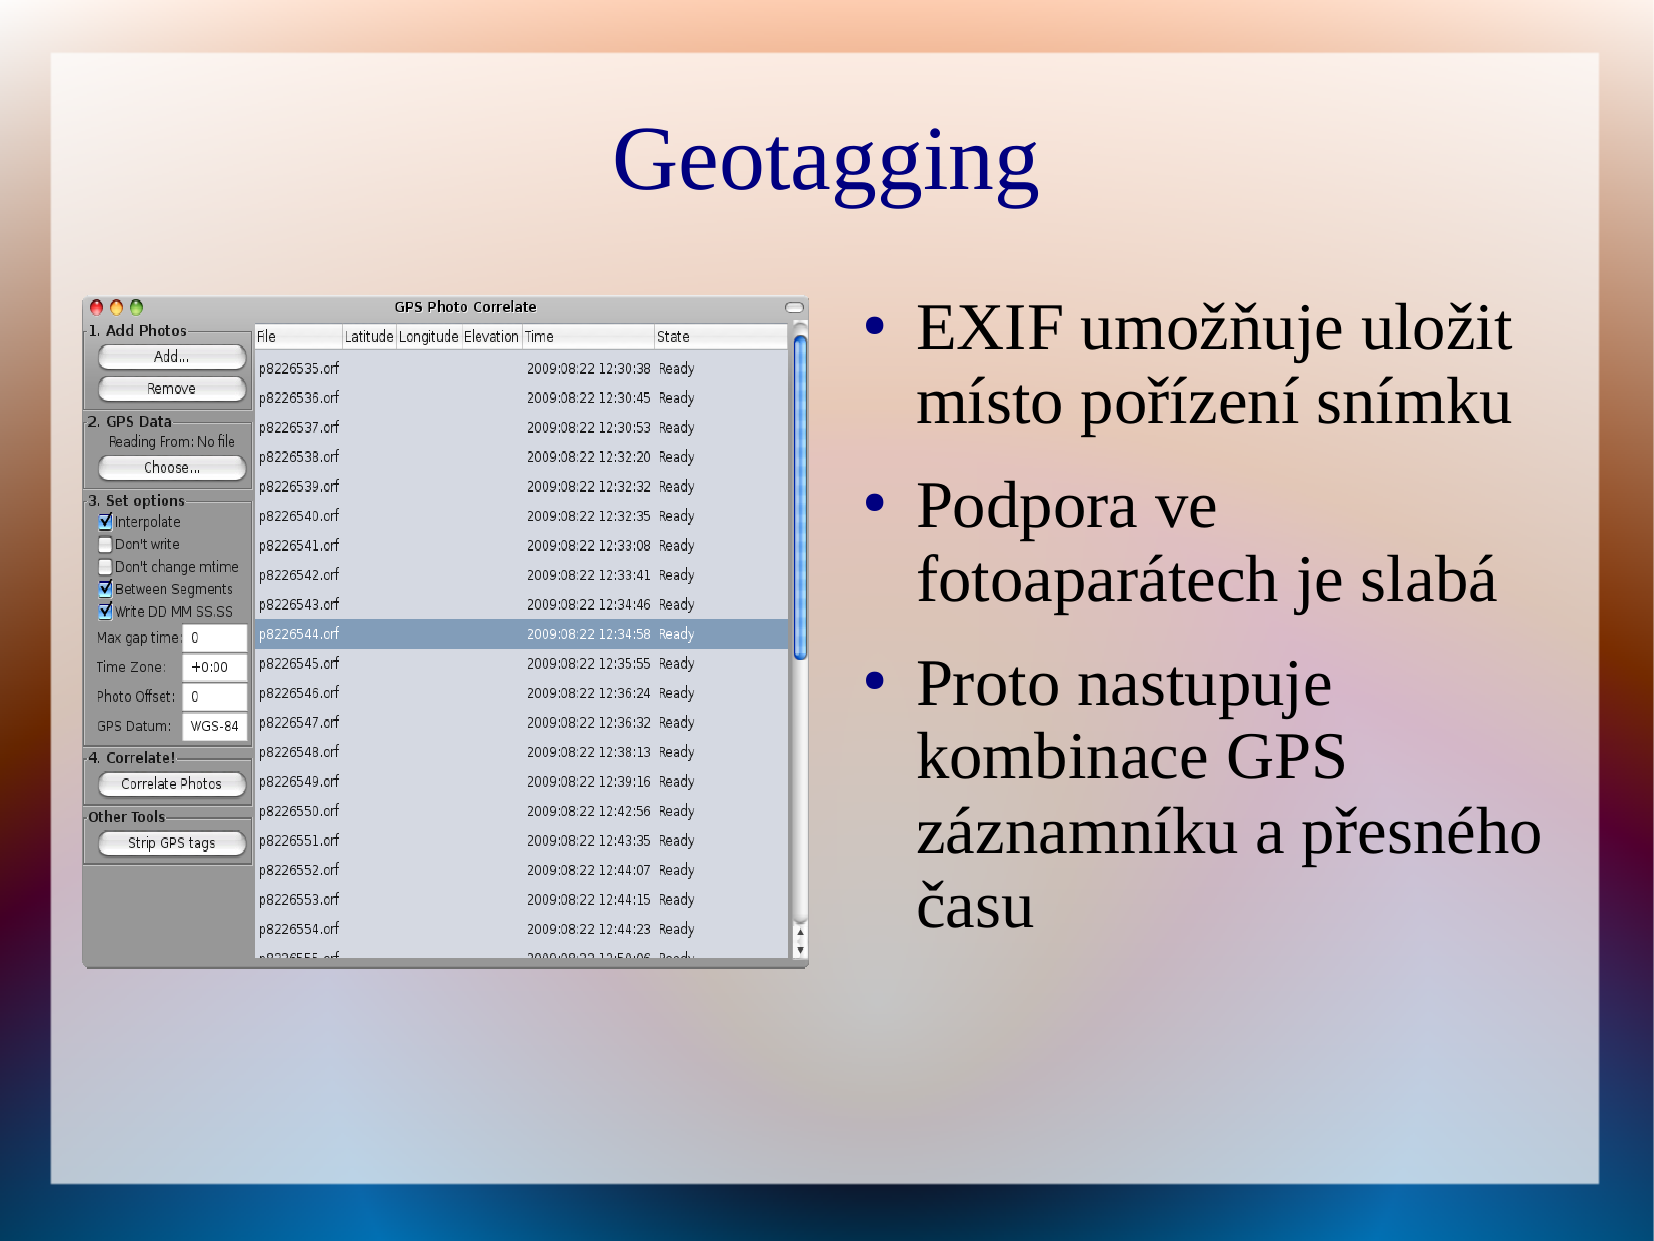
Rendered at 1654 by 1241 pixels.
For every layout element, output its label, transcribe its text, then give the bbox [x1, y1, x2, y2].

picture [0, 0, 1654, 1241]
list EXIF umožňuje uložit místo pořízení snímku Podpora ve fotoaparátech je slabá Proto nastupuje kombinace GPS záznamníku a přesného času [845, 290, 1572, 1109]
title Geotagging [82, 55, 1571, 263]
